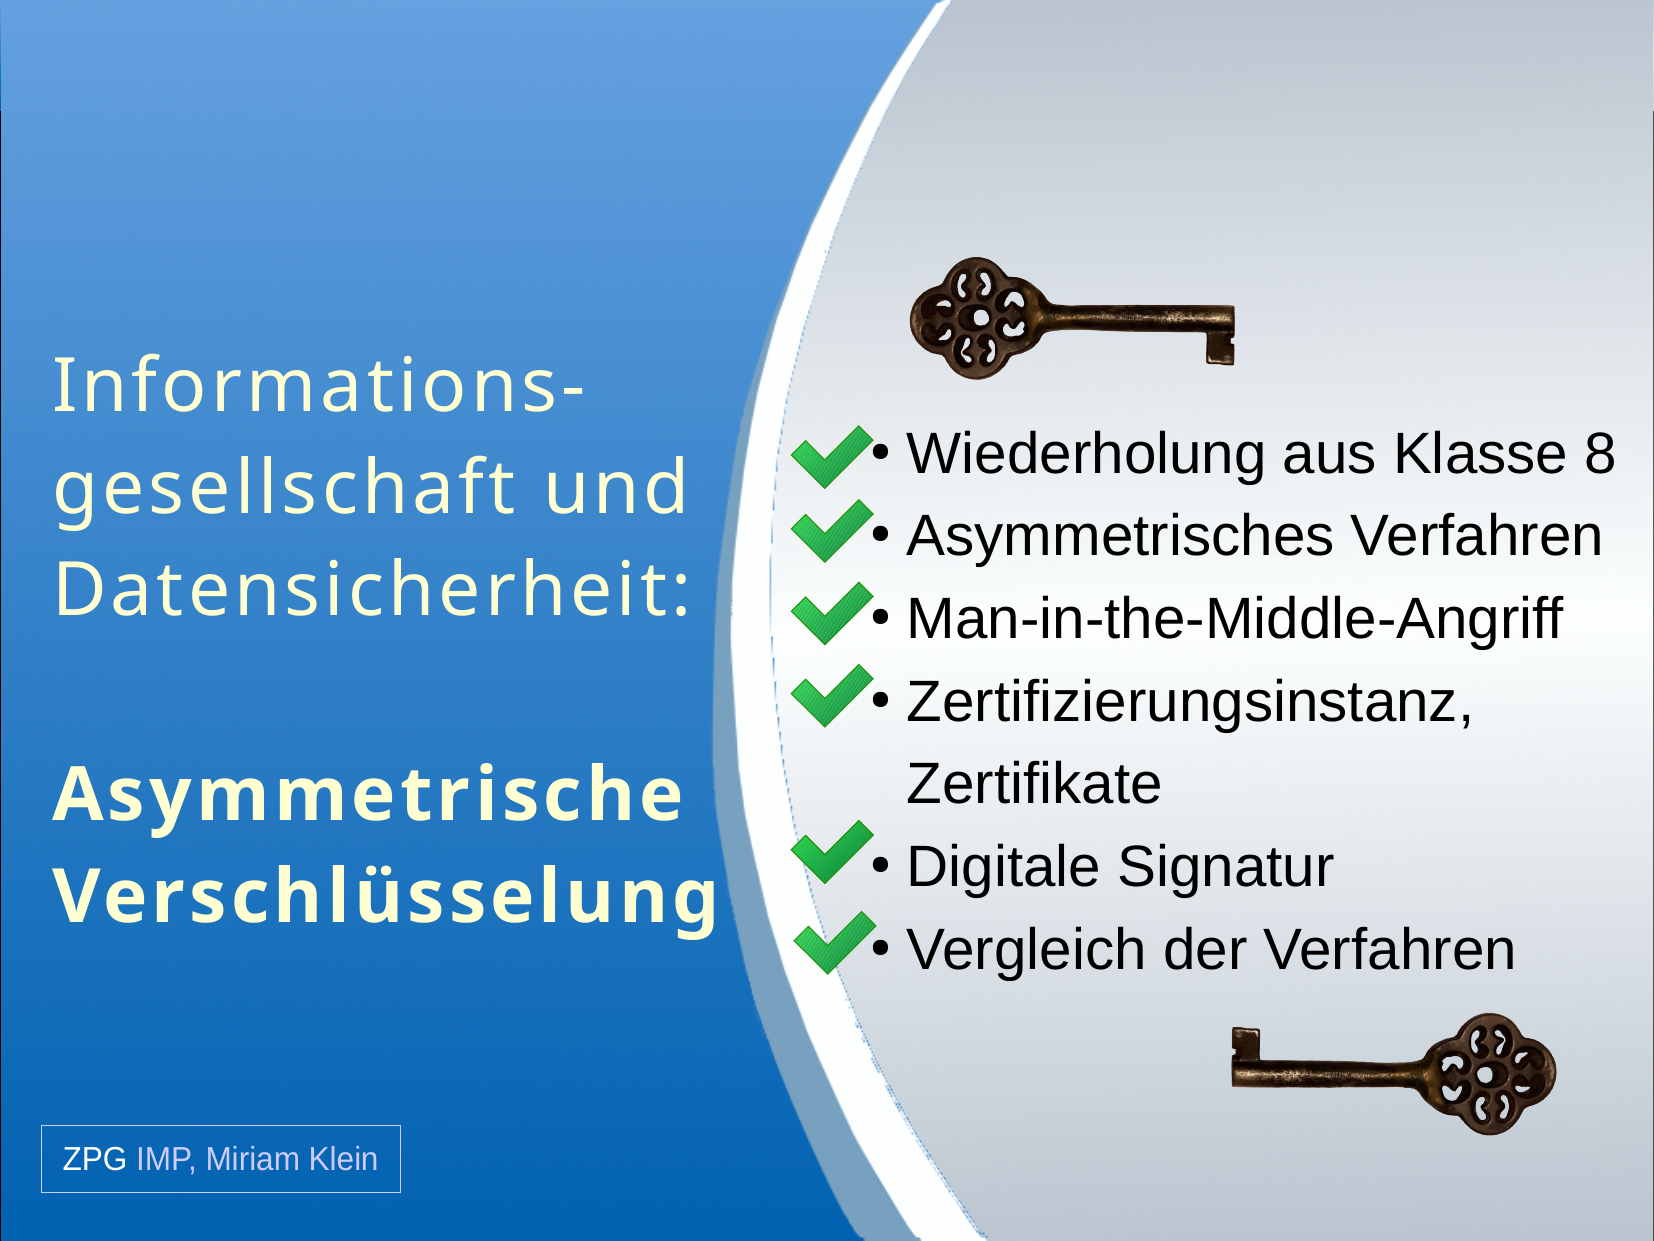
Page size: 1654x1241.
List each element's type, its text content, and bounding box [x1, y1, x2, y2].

text_box Wiederholung aus Klasse 8 Asymmetrisches Verfahren Man-in-the-Middle-Angriff Zertifizierungsinstanz, Zertifikate Digitale Signatur Vergleich der Verfahren [855, 412, 1654, 1021]
text_box ZPG IMP, Miriam Klein [41, 1125, 401, 1193]
text_box Informations-gesellschaft und Datensicherheit: Asymmetrische Verschlüsselung [37, 323, 780, 882]
picture [0, 0, 1654, 1241]
